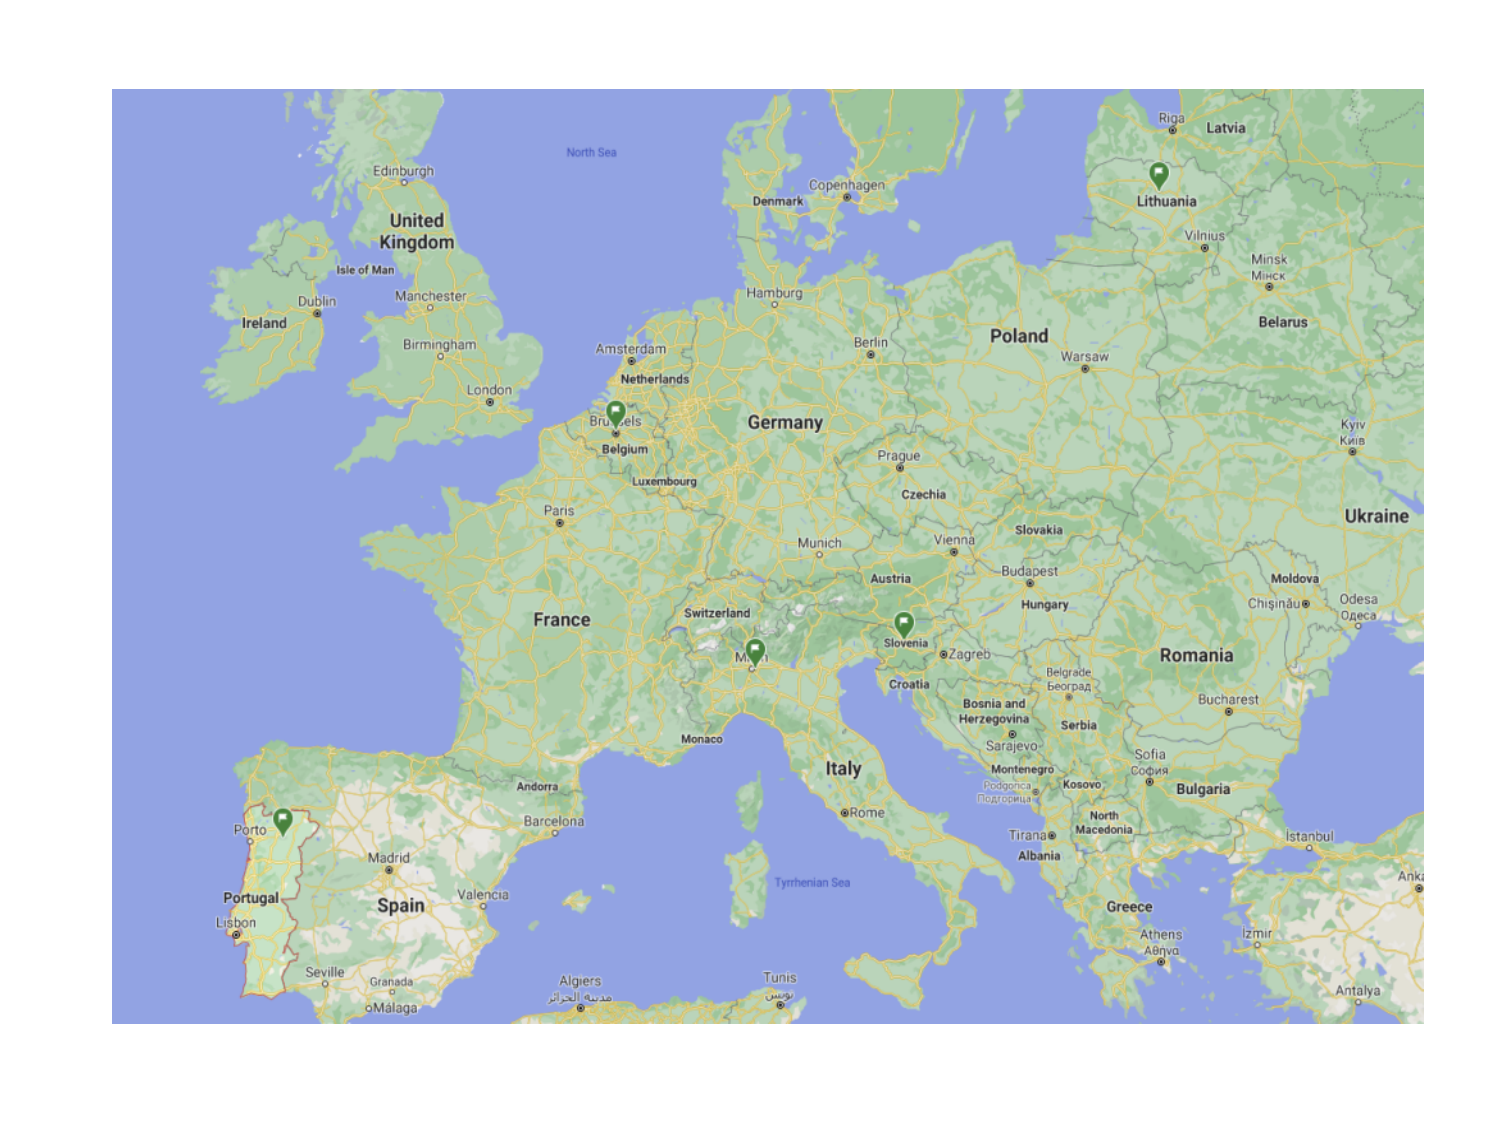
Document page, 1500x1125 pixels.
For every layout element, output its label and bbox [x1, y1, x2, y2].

picture [112, 90, 1424, 1024]
